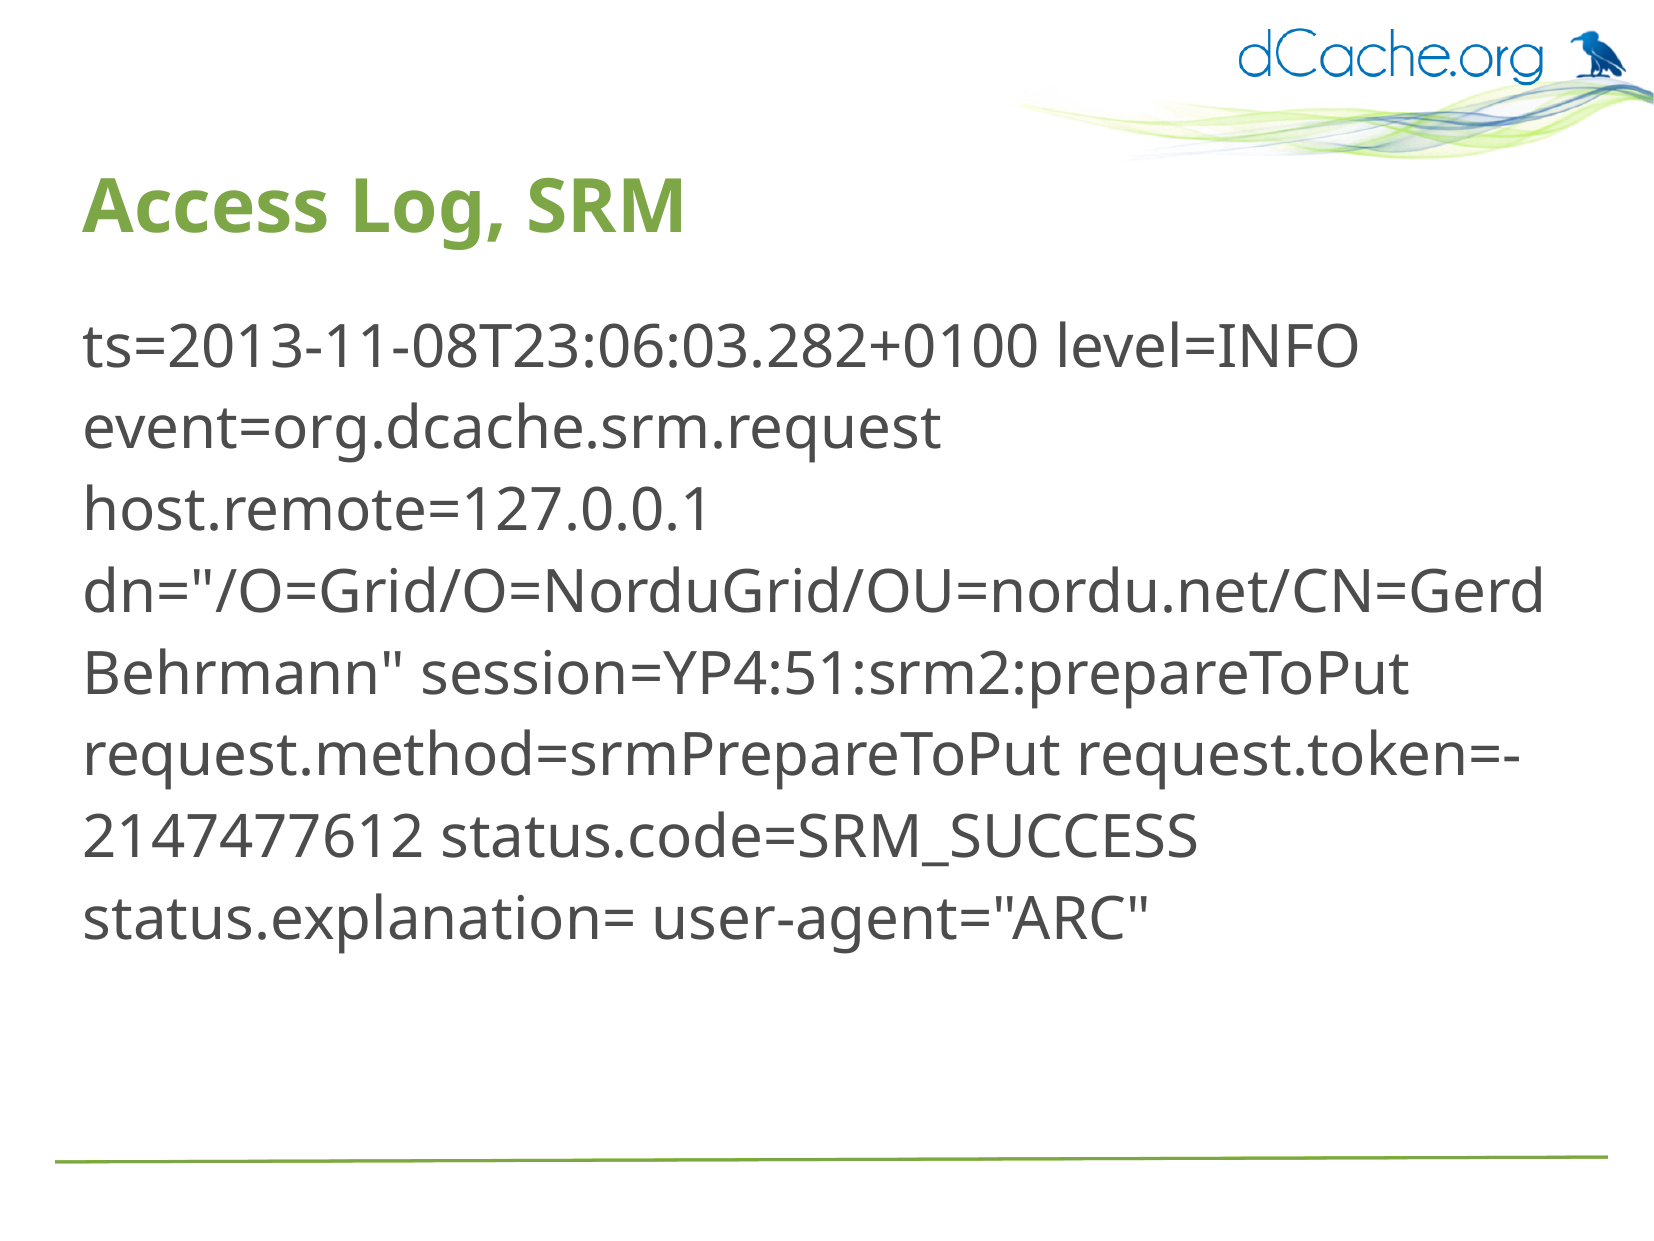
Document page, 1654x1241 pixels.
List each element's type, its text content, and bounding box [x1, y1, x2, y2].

title Access Log, SRM [82, 155, 1605, 252]
list ts=2013-11-08T23:06:03.282+0100 level=INFO event=org.dcache.srm.request host.remote=127.0.0.1 dn="/O=Grid/O=NorduGrid/OU=nordu.net/CN=Gerd Behrmann" session=YP4:51:srm2:prepareToPut request.method=srmPrepareToPut request.token=-2147477612 status.code=SRM_SUCCESS status.explanation= user-agent="ARC" [82, 302, 1571, 1023]
picture [956, 16, 1654, 169]
